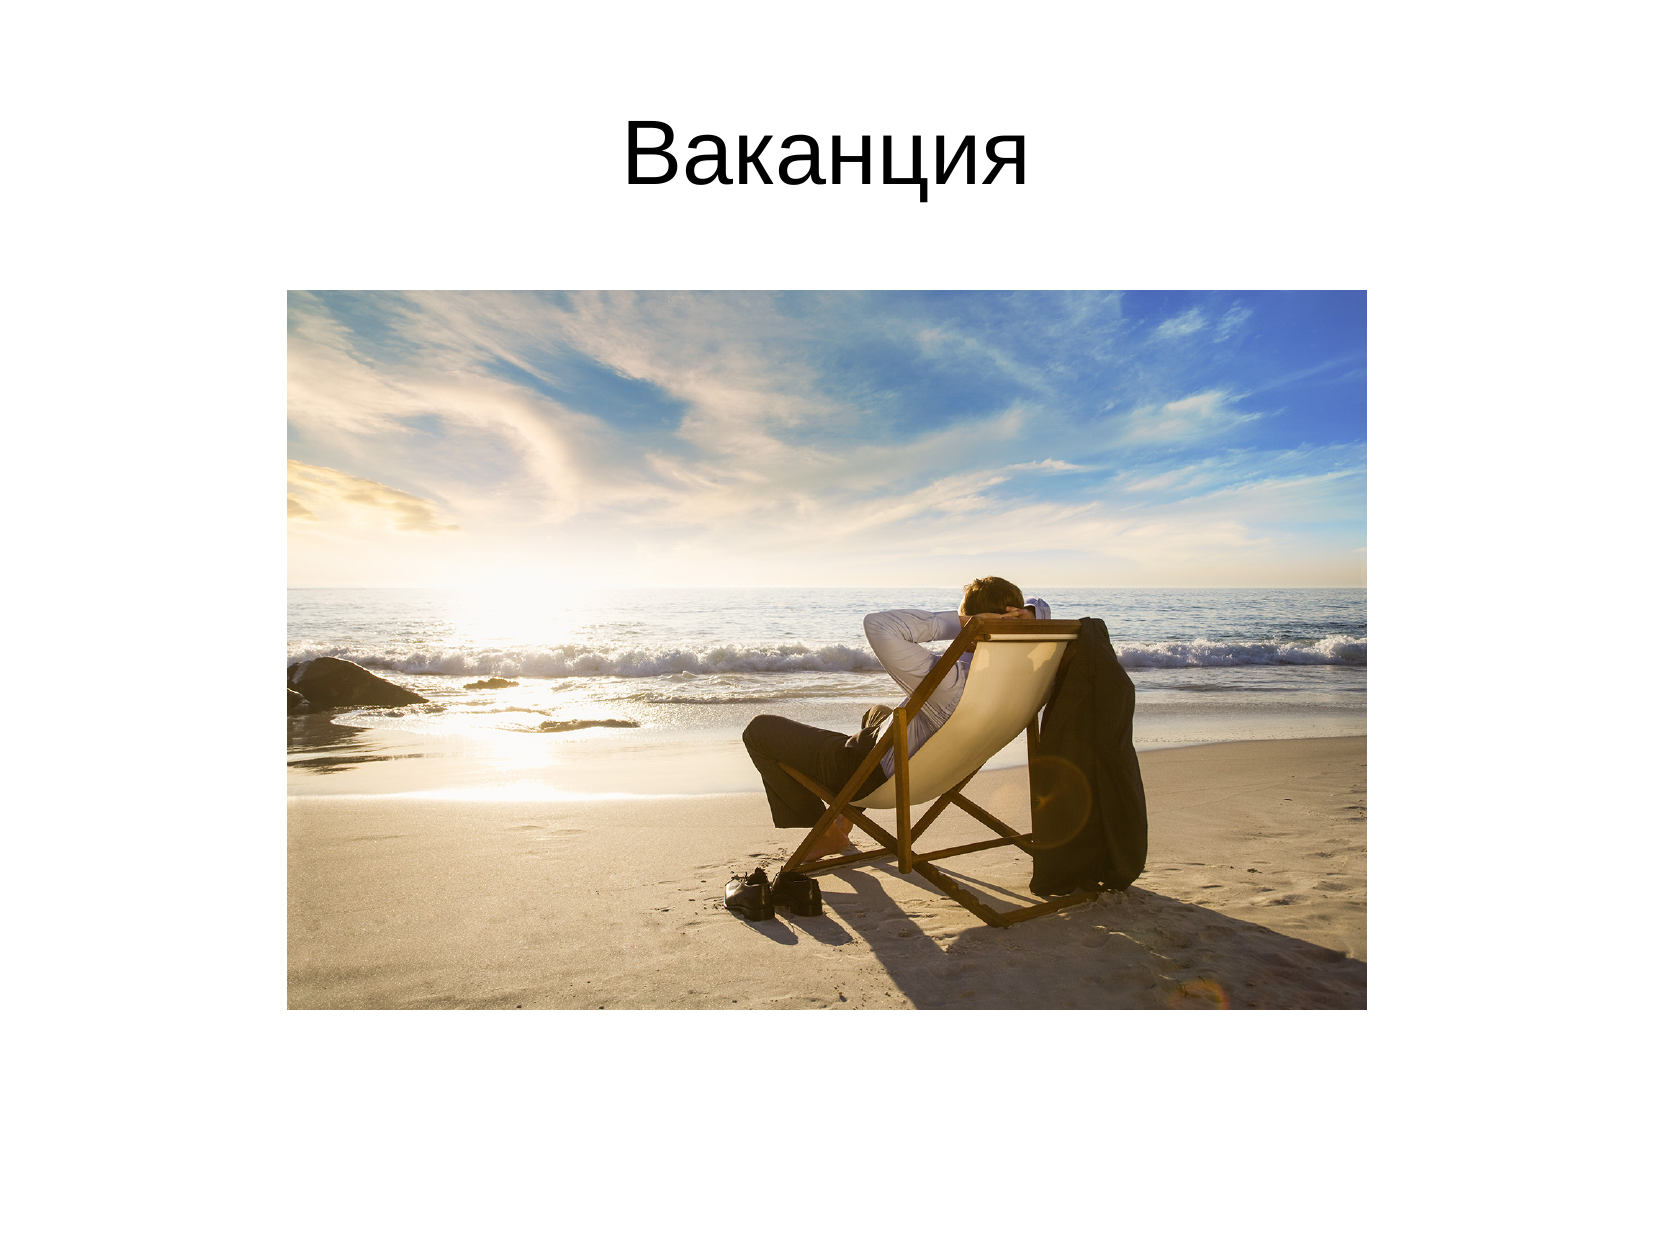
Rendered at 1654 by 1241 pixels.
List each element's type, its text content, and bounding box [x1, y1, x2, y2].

picture [287, 290, 1367, 1010]
title Ваканция [82, 49, 1571, 257]
